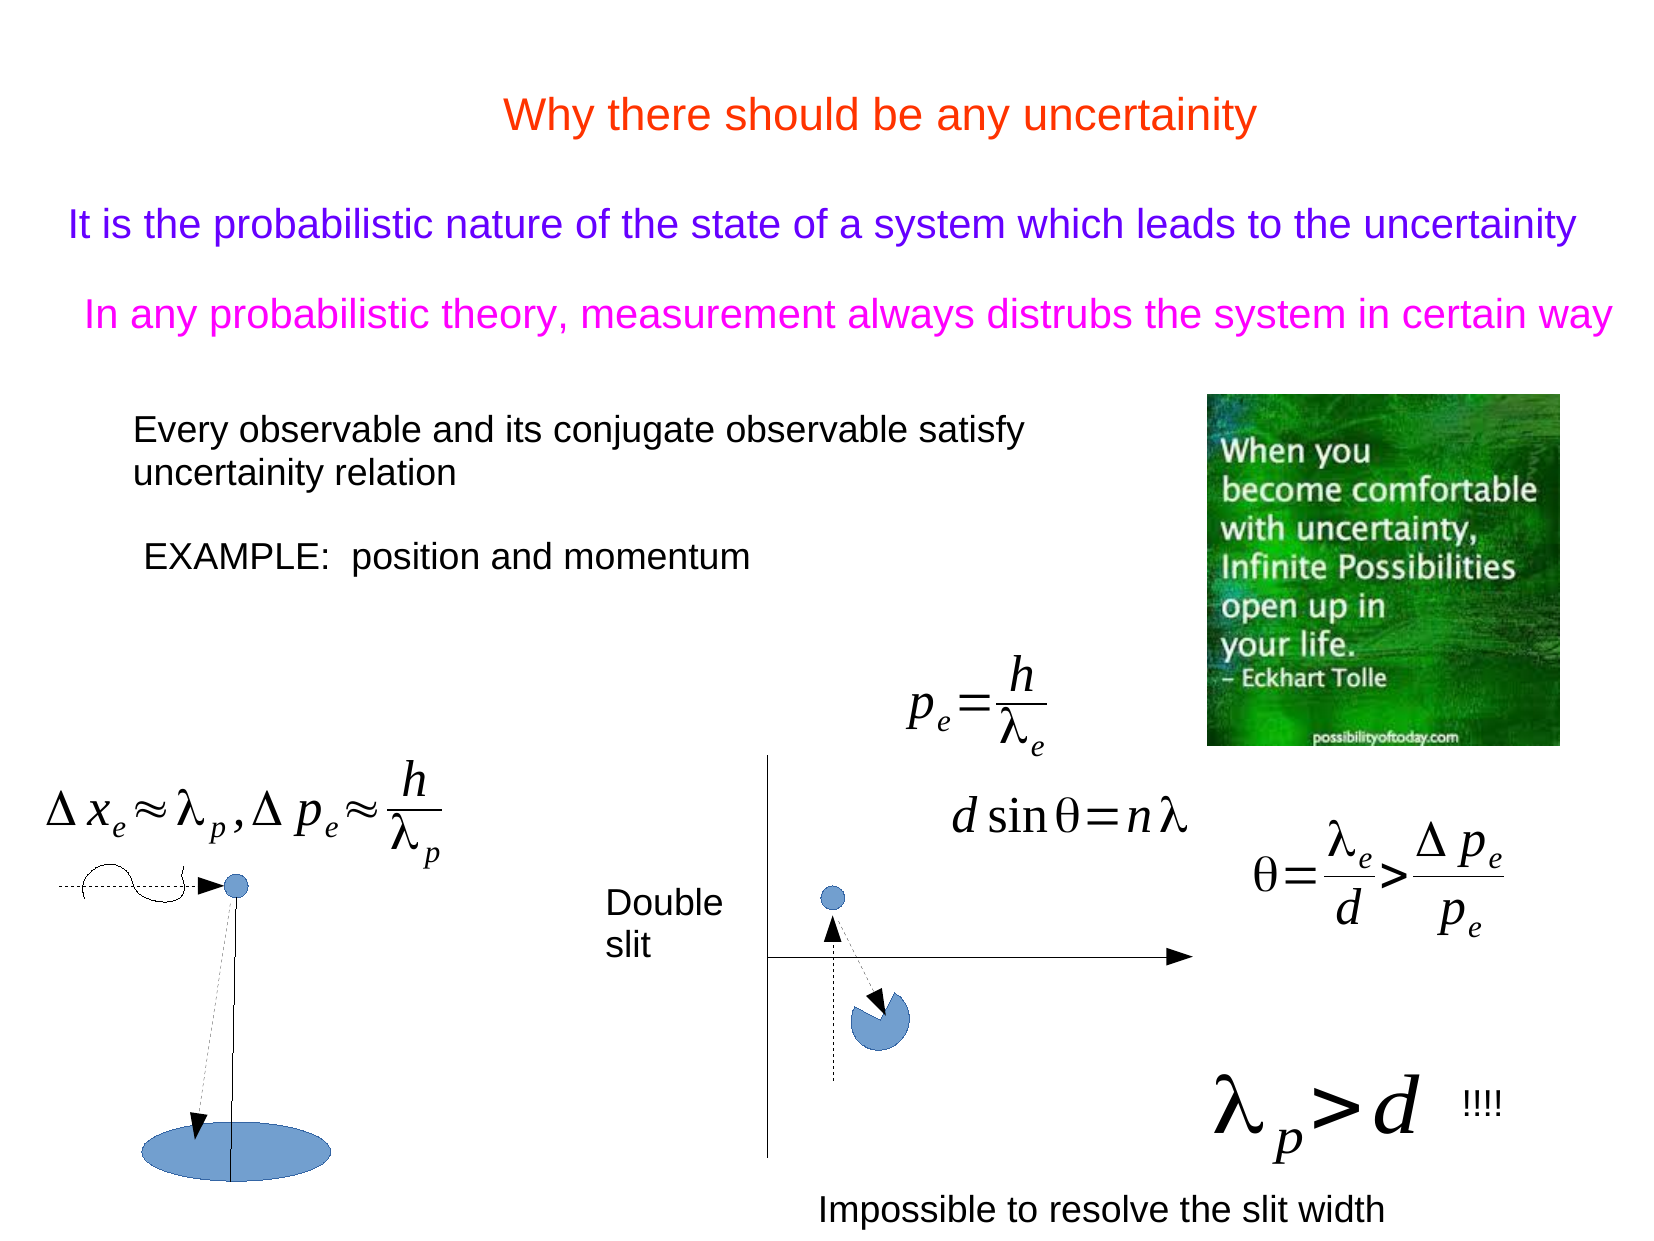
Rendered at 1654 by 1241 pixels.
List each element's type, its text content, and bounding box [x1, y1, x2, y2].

chart [898, 644, 1055, 764]
text_box [820, 885, 845, 910]
text_box [224, 874, 249, 898]
chart [945, 785, 1197, 844]
text_box In any probabilistic theory, measurement always distrubs the system in certain way [69, 283, 1650, 349]
text_box !!!! [1446, 1074, 1519, 1135]
text_box [851, 992, 910, 1051]
chart [1246, 809, 1512, 944]
text_box [141, 1122, 331, 1182]
text_box Why there should be any uncertainity [488, 81, 1274, 152]
text_box It is the probabilistic nature of the state of a system which leads to the uncertainity [52, 194, 1593, 259]
chart [37, 750, 449, 870]
text_box Double slit [590, 874, 739, 977]
chart [1198, 1057, 1436, 1164]
text_box Impossible to resolve the slit width [803, 1181, 1401, 1241]
text_box Every observable and its conjugate observable satisfy uncertainity relation EXAMPLE: position and momentum [118, 401, 1051, 589]
picture [1207, 394, 1560, 746]
